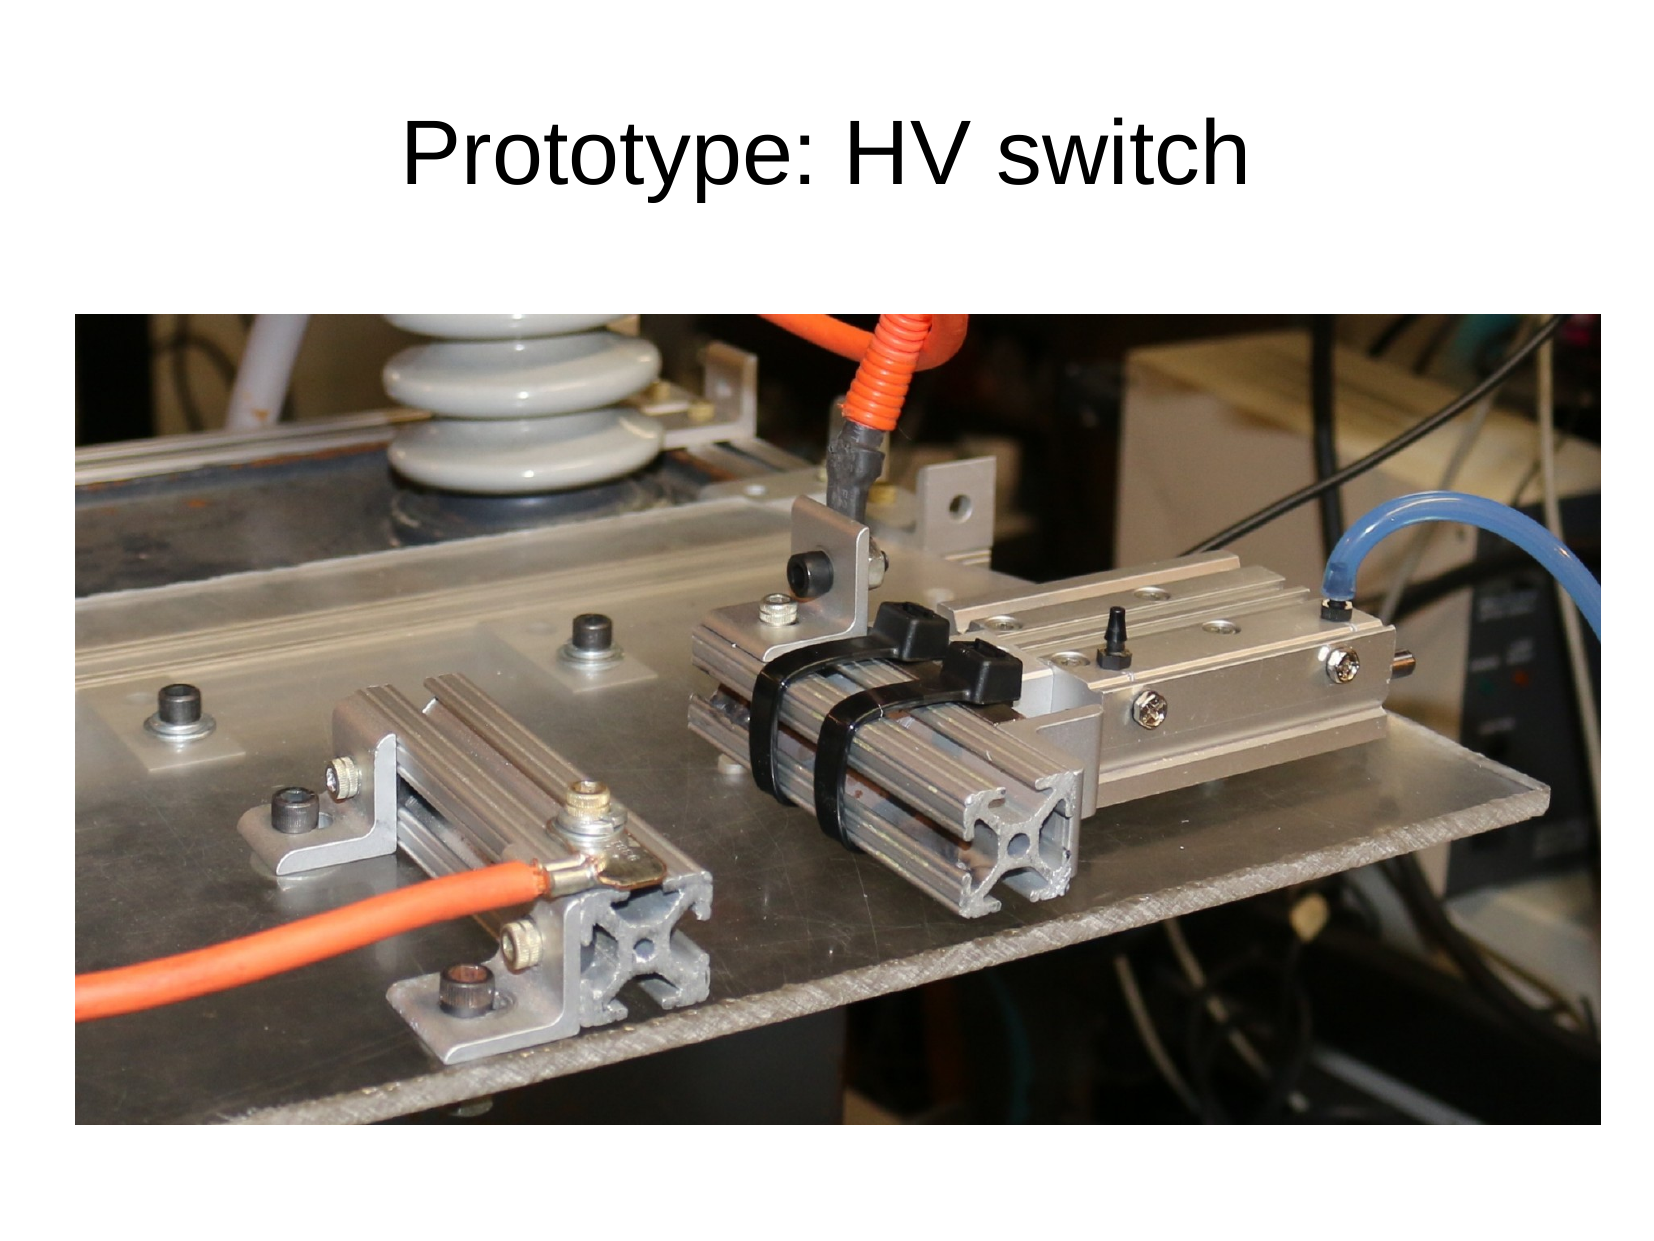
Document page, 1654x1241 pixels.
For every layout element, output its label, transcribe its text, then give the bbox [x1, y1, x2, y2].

picture [75, 314, 1601, 1126]
title Prototype: HV switch [82, 49, 1571, 257]
